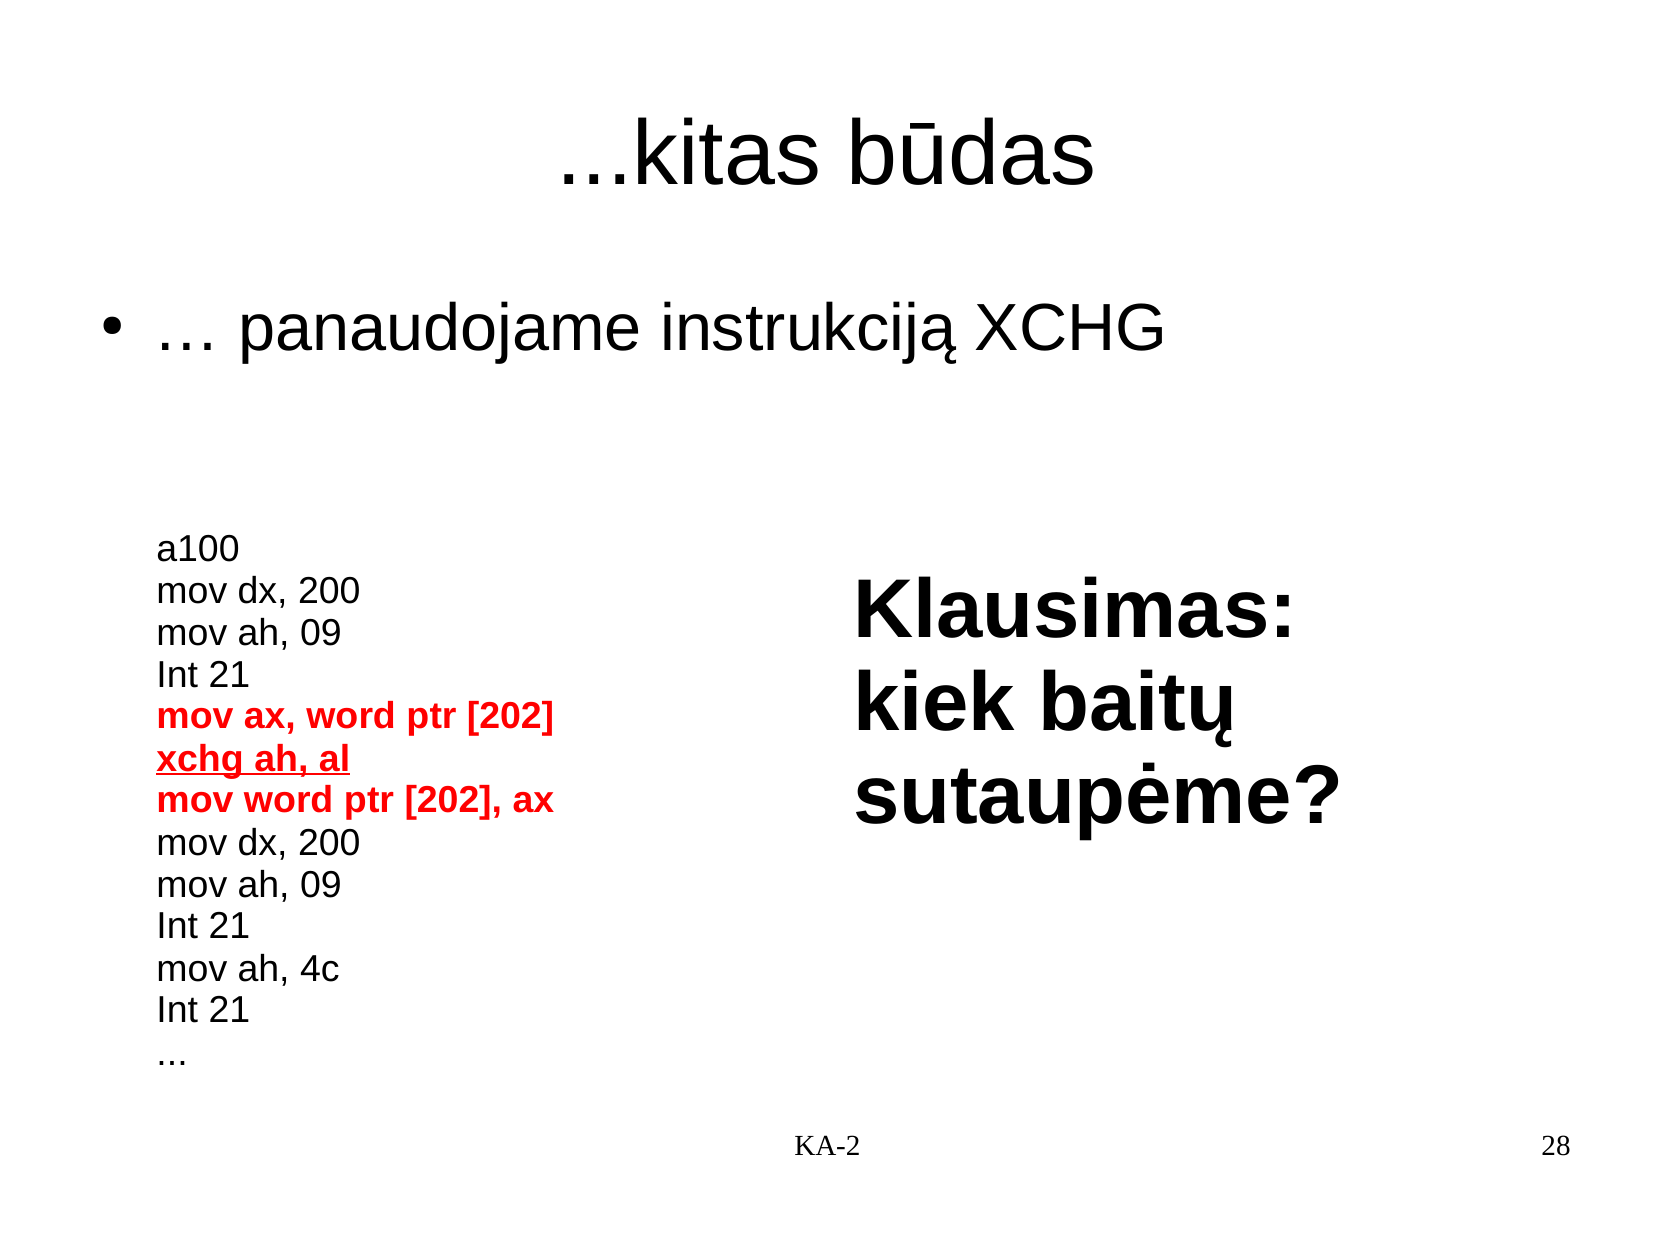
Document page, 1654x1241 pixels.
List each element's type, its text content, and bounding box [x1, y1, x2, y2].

list … panaudojame instrukciją XCHG [82, 290, 1538, 556]
title ...kitas būdas [82, 49, 1571, 257]
text_box a100 mov dx, 200 mov ah, 09 Int 21 mov ax, word ptr [202] xchg ah, al mov word ptr [202], ax mov dx, 200 mov ah, 09 Int 21 mov ah, 4c Int 21 ... [141, 519, 1371, 1123]
text_box Klausimas: kiek baitų sutaupėme? [838, 555, 1418, 849]
